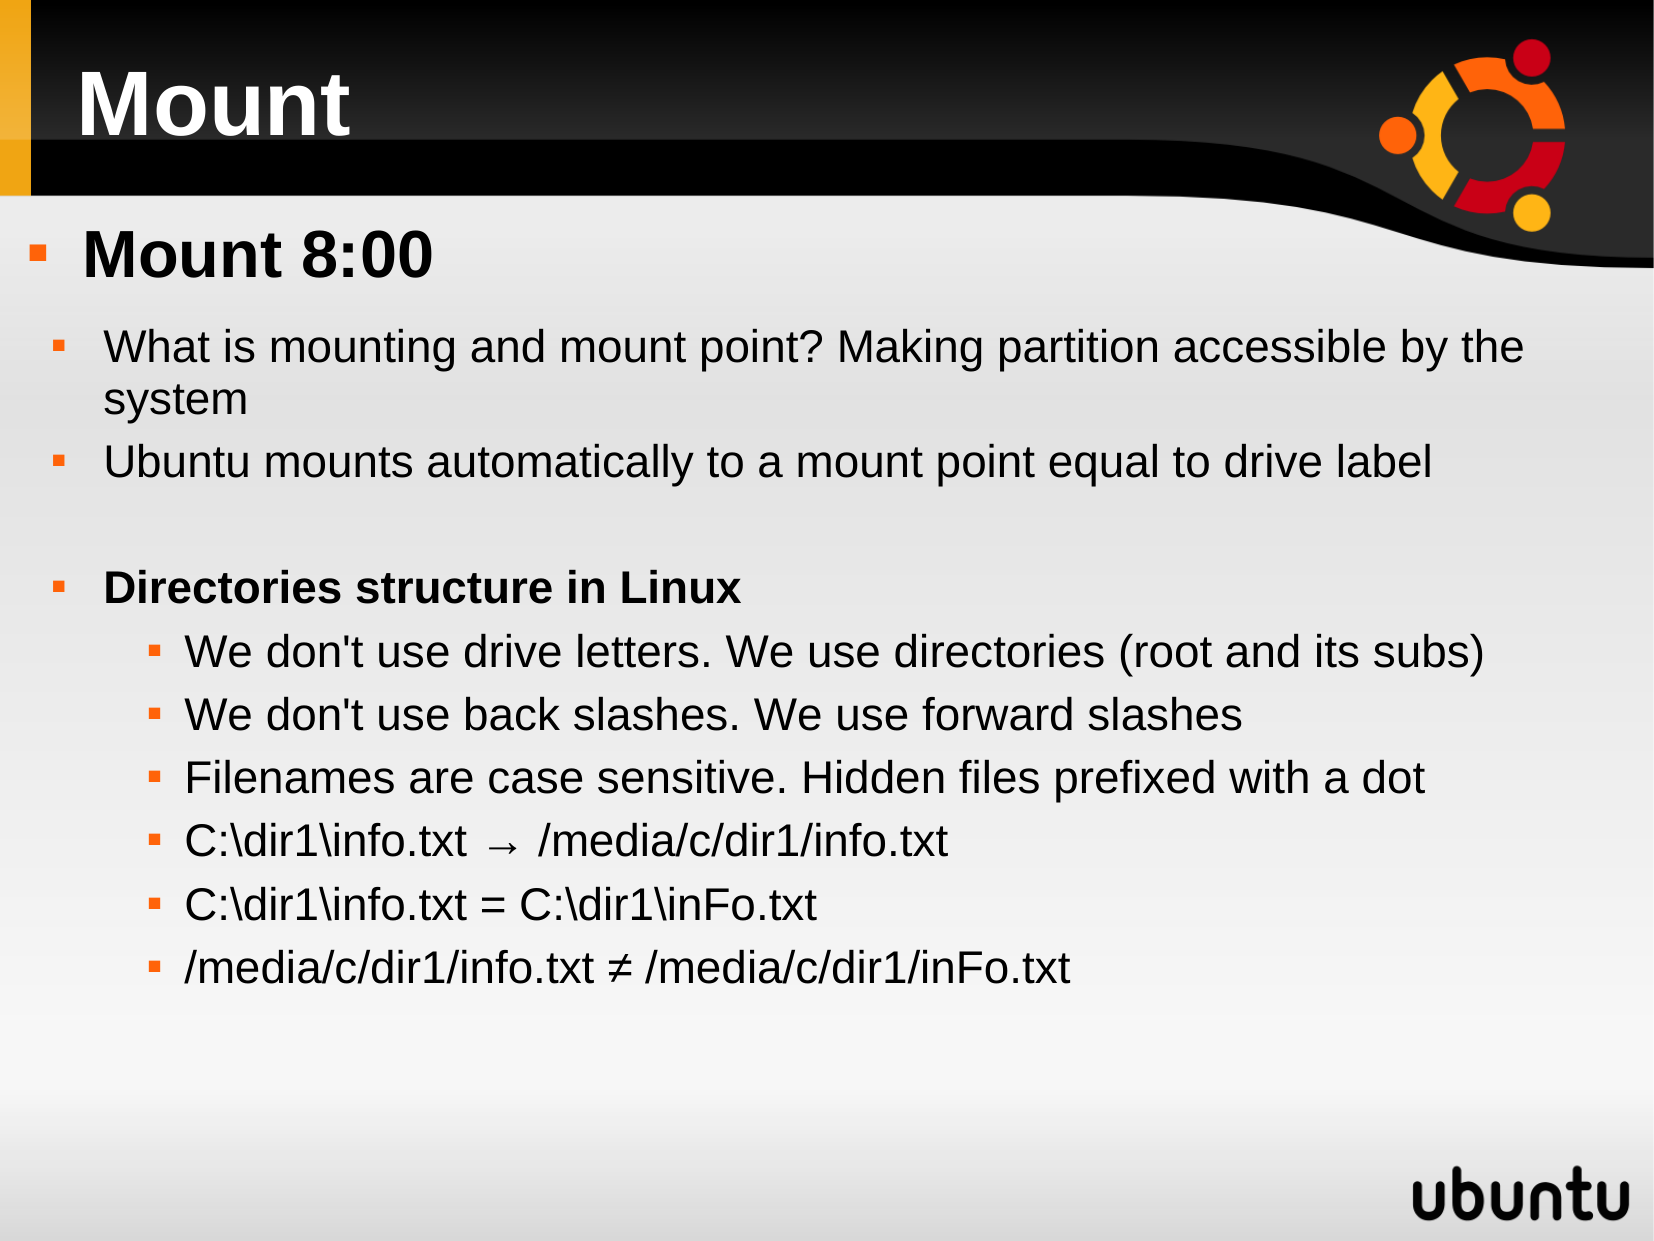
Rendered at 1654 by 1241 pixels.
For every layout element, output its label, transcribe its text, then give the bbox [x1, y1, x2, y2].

picture [0, 0, 1654, 1241]
title Mount [76, 0, 1565, 208]
list Mount 8:00 What is mounting and mount point? Making partition accessible by the system Ubuntu mounts automatically to a mount point equal to drive label Directories structure in Linux We don't use drive letters. We use directories (root and its subs) We don't use back slashes. We use forward slashes Filenames are case sensitive. Hidden files prefixed with a dot C:\dir1\info.txt → /media/c/dir1/info.txt C:\dir1\info.txt = C:\dir1\inFo.txt /media/c/dir1/info.txt ≠ /media/c/dir1/inFo.txt [11, 217, 1651, 1036]
